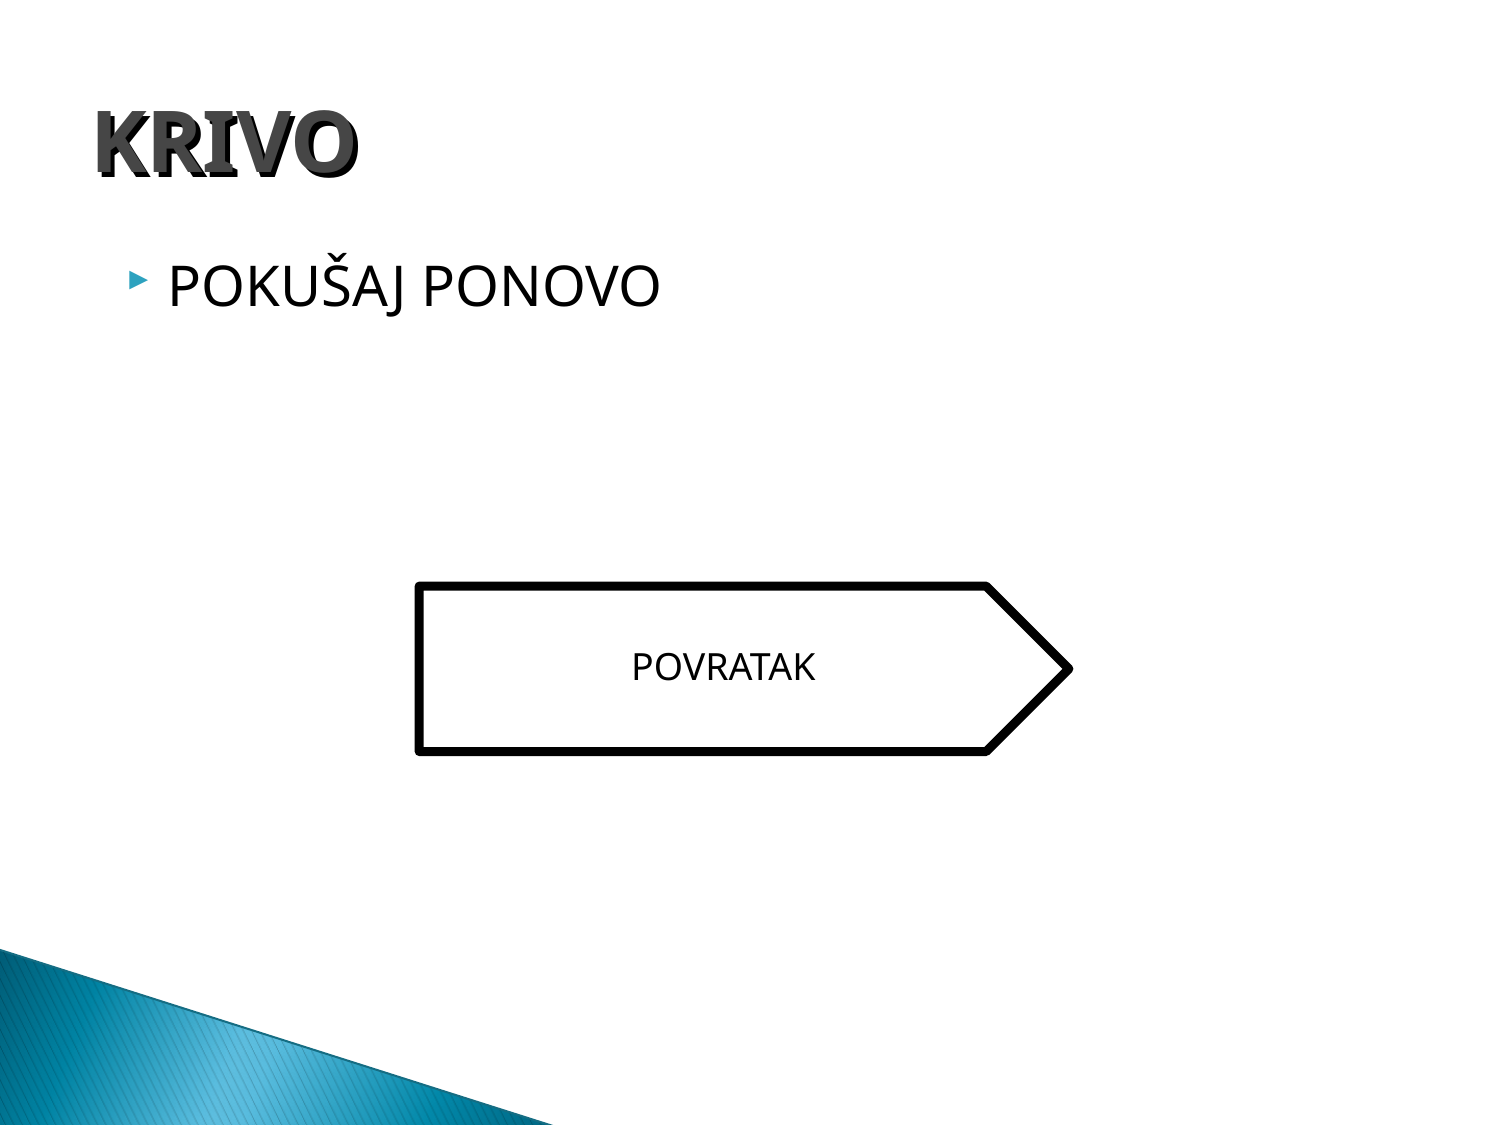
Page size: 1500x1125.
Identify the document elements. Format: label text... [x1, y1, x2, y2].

list POKUŠAJ PONOVO [75, 243, 1426, 986]
title KRIVO [75, 45, 1426, 233]
text_box POVRATAK [419, 586, 1069, 752]
